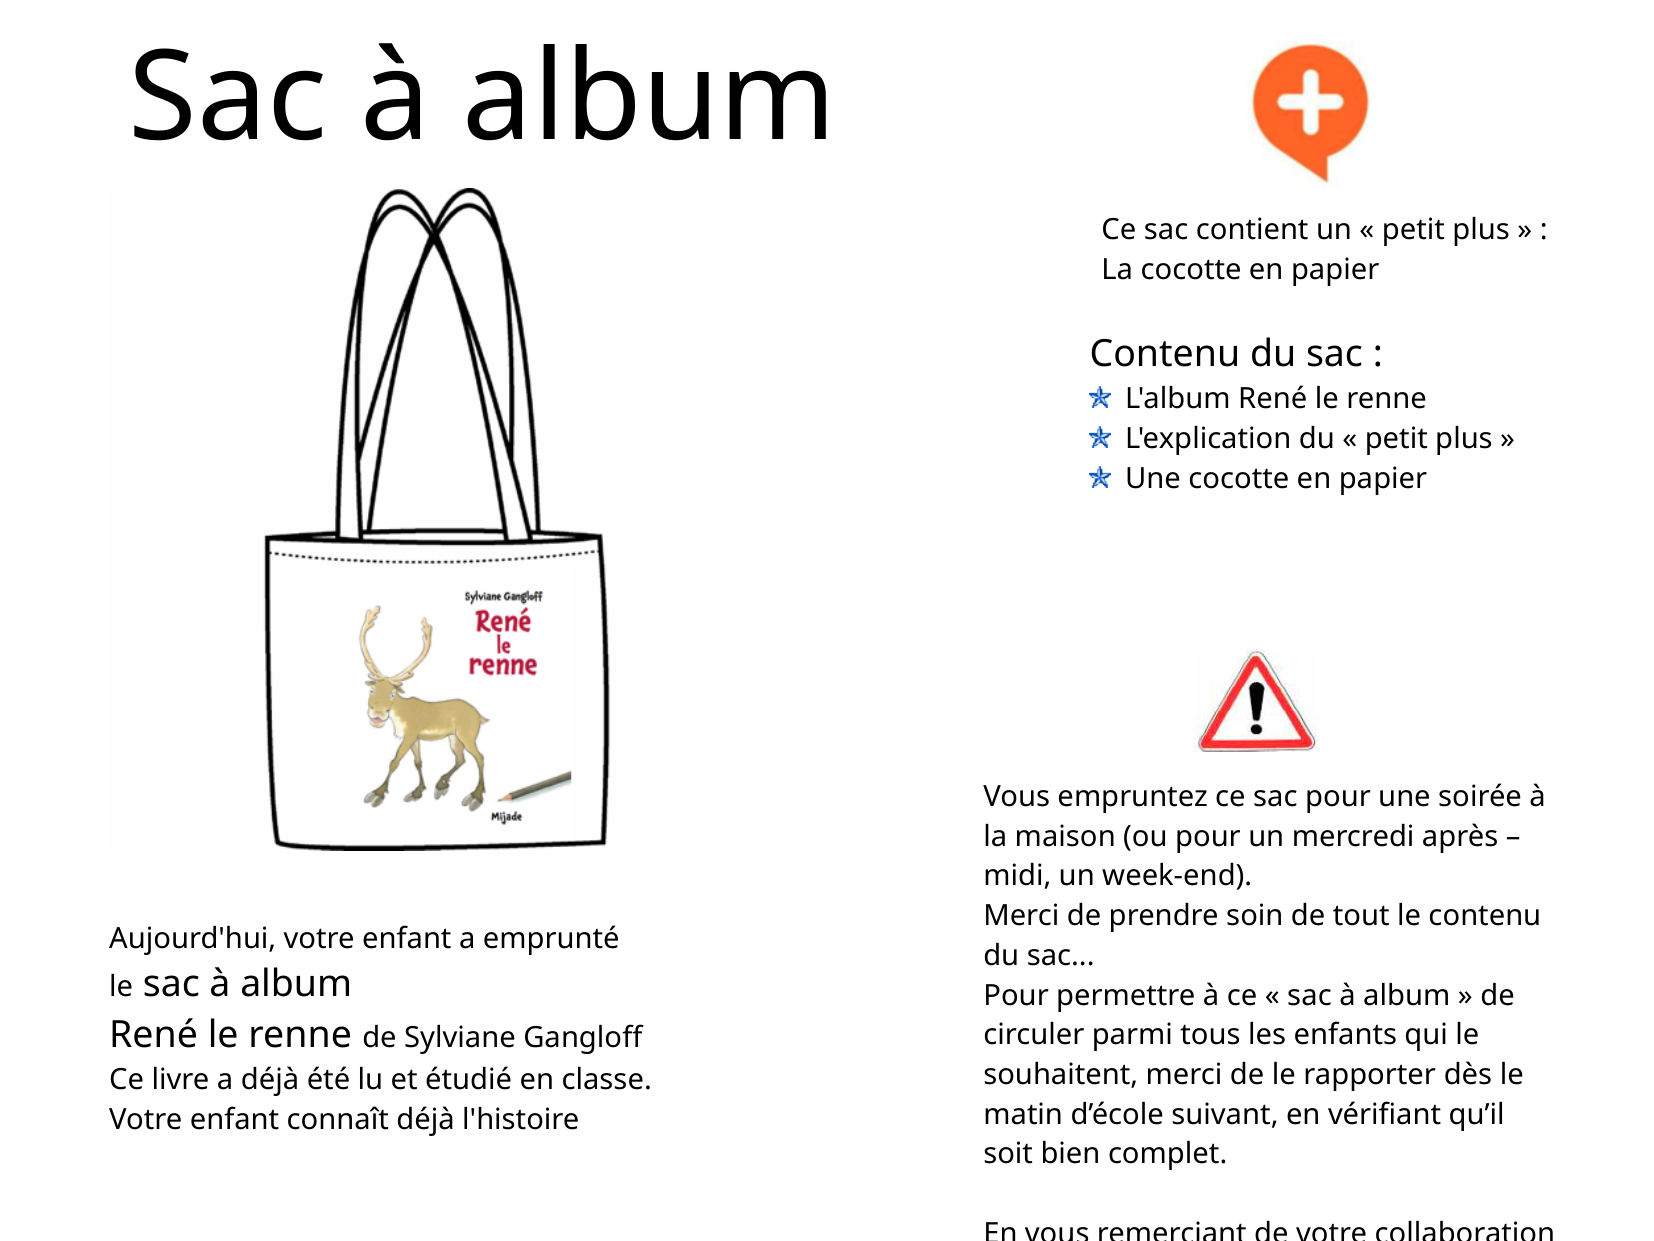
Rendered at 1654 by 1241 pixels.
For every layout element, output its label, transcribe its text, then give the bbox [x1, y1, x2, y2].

picture [1188, 637, 1323, 760]
text_box Vous empruntez ce sac pour une soirée à la maison (ou pour un mercredi après – midi, un week-end). Merci de prendre soin de tout le contenu du sac... Pour permettre à ce « sac à album » de circuler parmi tous les enfants qui le souhaitent, merci de le rapporter dès le matin d’école suivant, en vérifiant qu’il soit bien complet. En vous remerciant de votre collaboration [968, 767, 1571, 1143]
picture [106, 188, 769, 851]
picture [1228, 35, 1383, 189]
text_box Ce sac contient un « petit plus » : La cocotte en papier [1086, 200, 1571, 318]
text_box Sac à album [106, 0, 898, 320]
text_box Contenu du sac : L'album René le renne L'explication du « petit plus » Une cocotte en papier [1074, 318, 1607, 683]
text_box Aujourd'hui, votre enfant a emprunté le sac à album René le renne de Sylviane Gangloff Ce livre a déjà été lu et étudié en classe. Votre enfant connaît déjà l'histoire [94, 909, 827, 1204]
